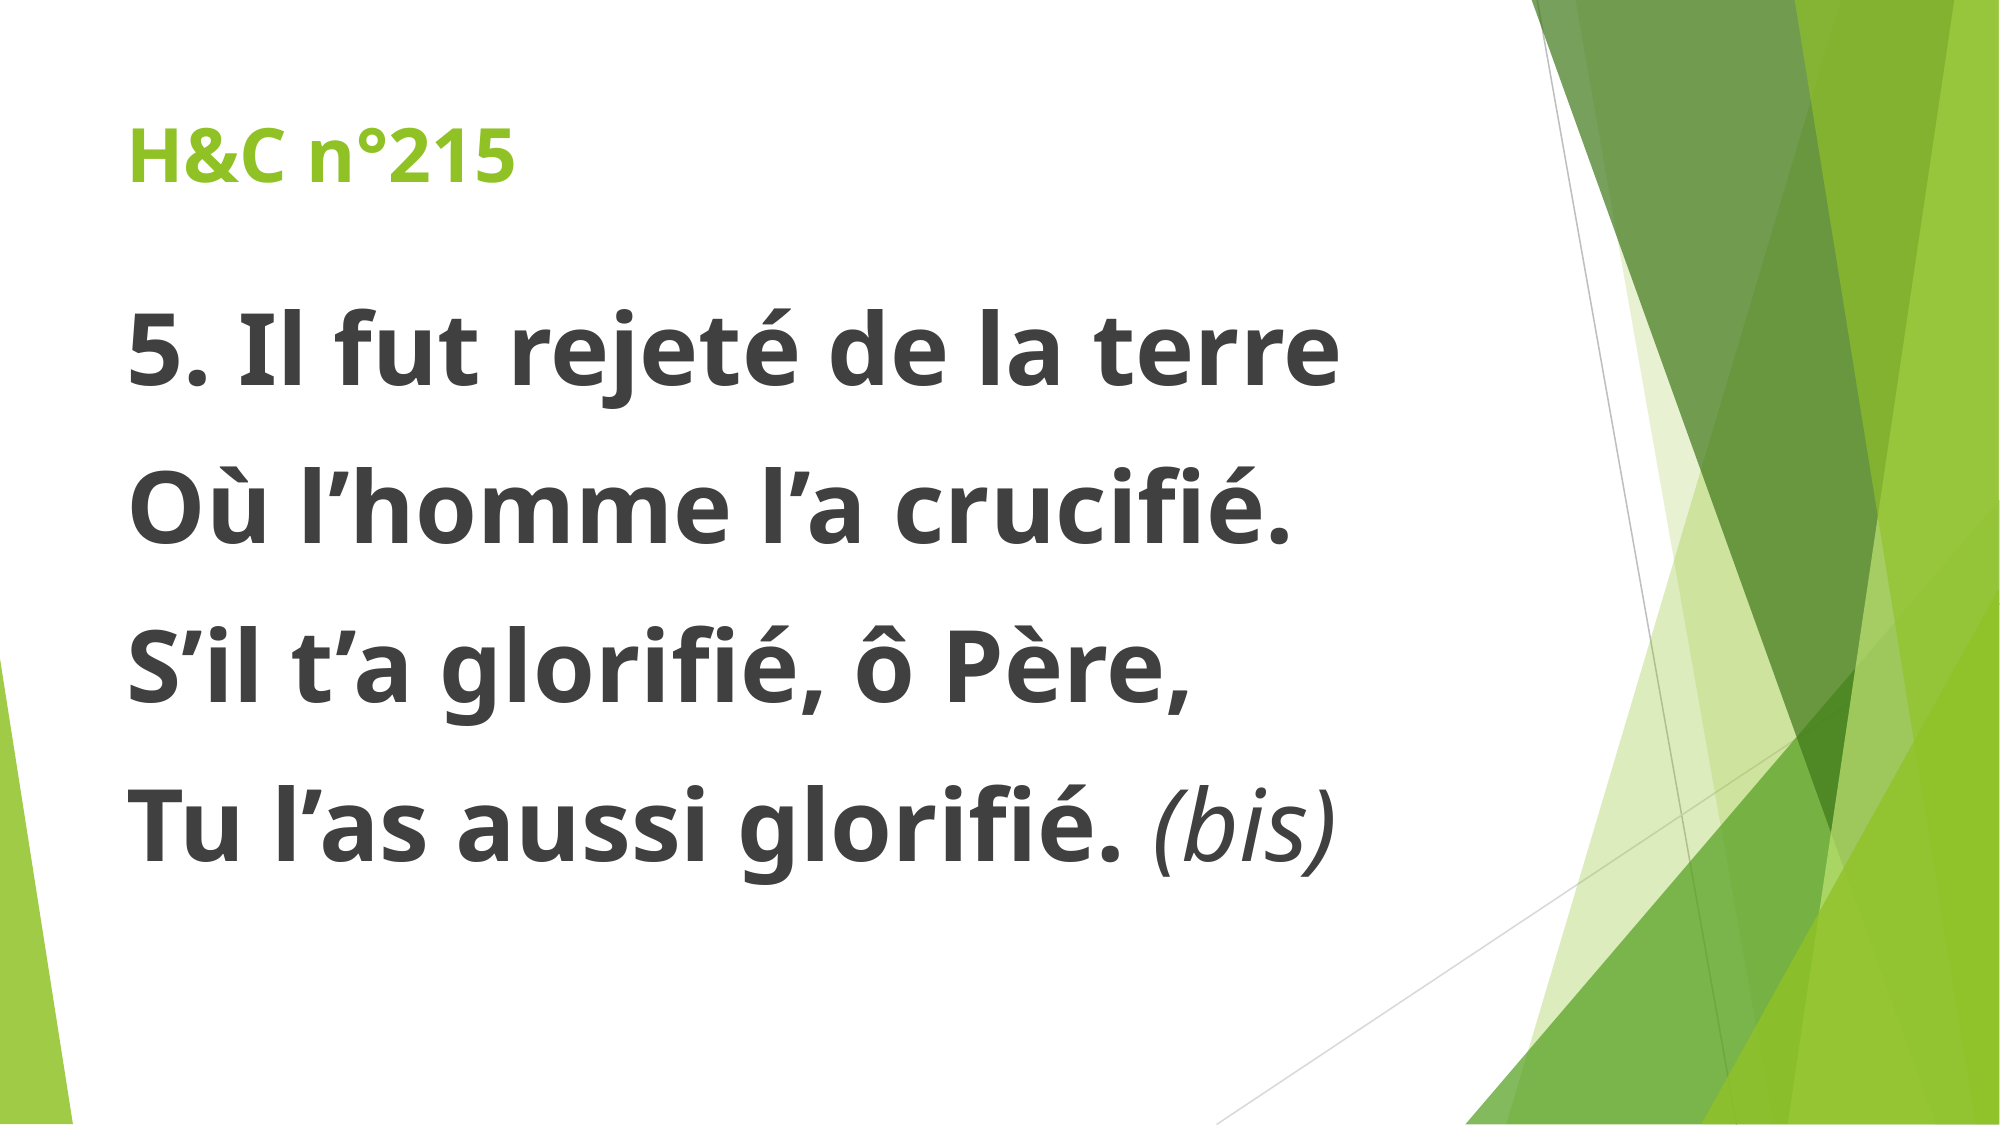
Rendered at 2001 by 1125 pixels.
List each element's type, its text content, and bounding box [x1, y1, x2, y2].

text_box 5. Il fut rejeté de la terre Où l’homme l’a crucifié. S’il t’a glorifié, ô Père, Tu l’as aussi glorifié. (bis) [111, 259, 1949, 1063]
text_box H&C n°215 [111, 99, 1522, 225]
